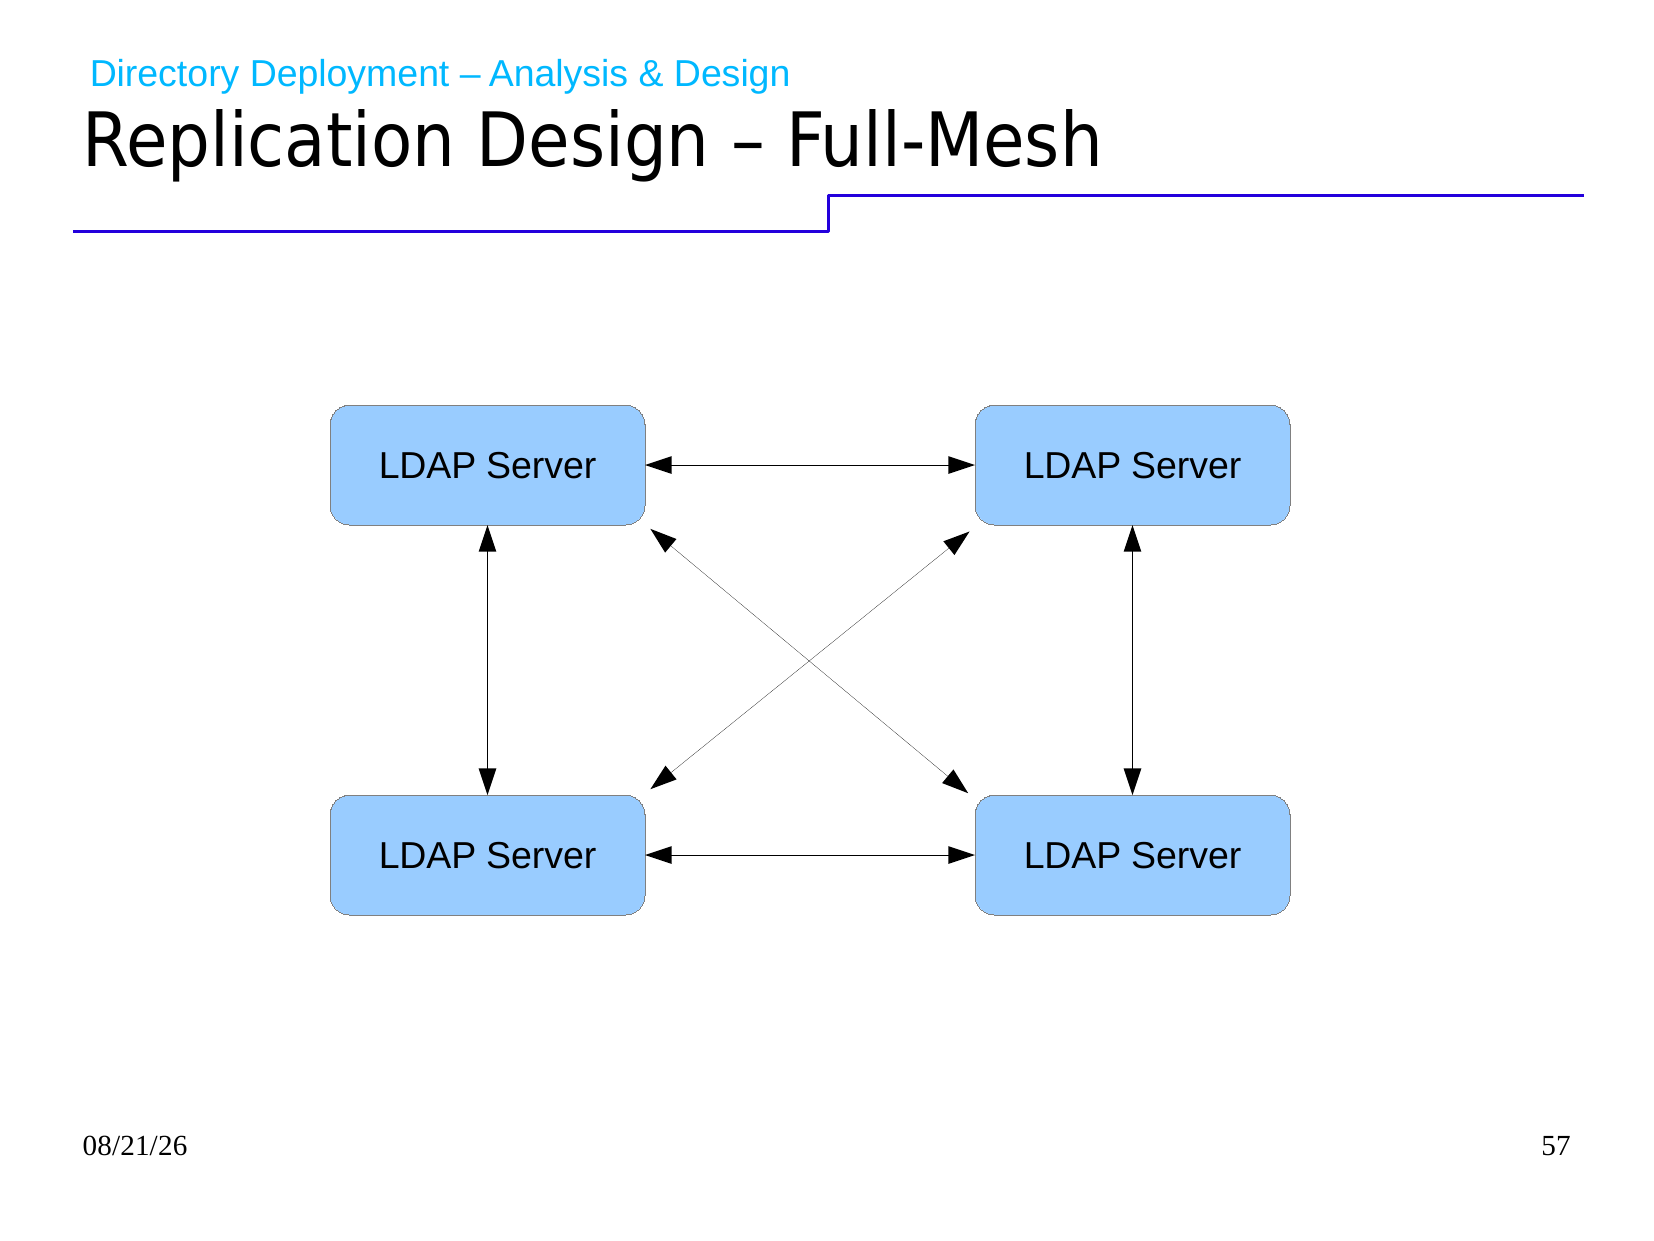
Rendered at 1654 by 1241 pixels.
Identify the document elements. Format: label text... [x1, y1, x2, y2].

text_box LDAP Server [975, 405, 1291, 526]
text_box LDAP Server [975, 795, 1291, 916]
text_box LDAP Server [330, 795, 646, 916]
text_box Directory Deployment – Analysis & Design [75, 45, 901, 103]
text_box LDAP Server [330, 405, 646, 526]
title Replication Design – Full-Mesh [82, 49, 1571, 232]
